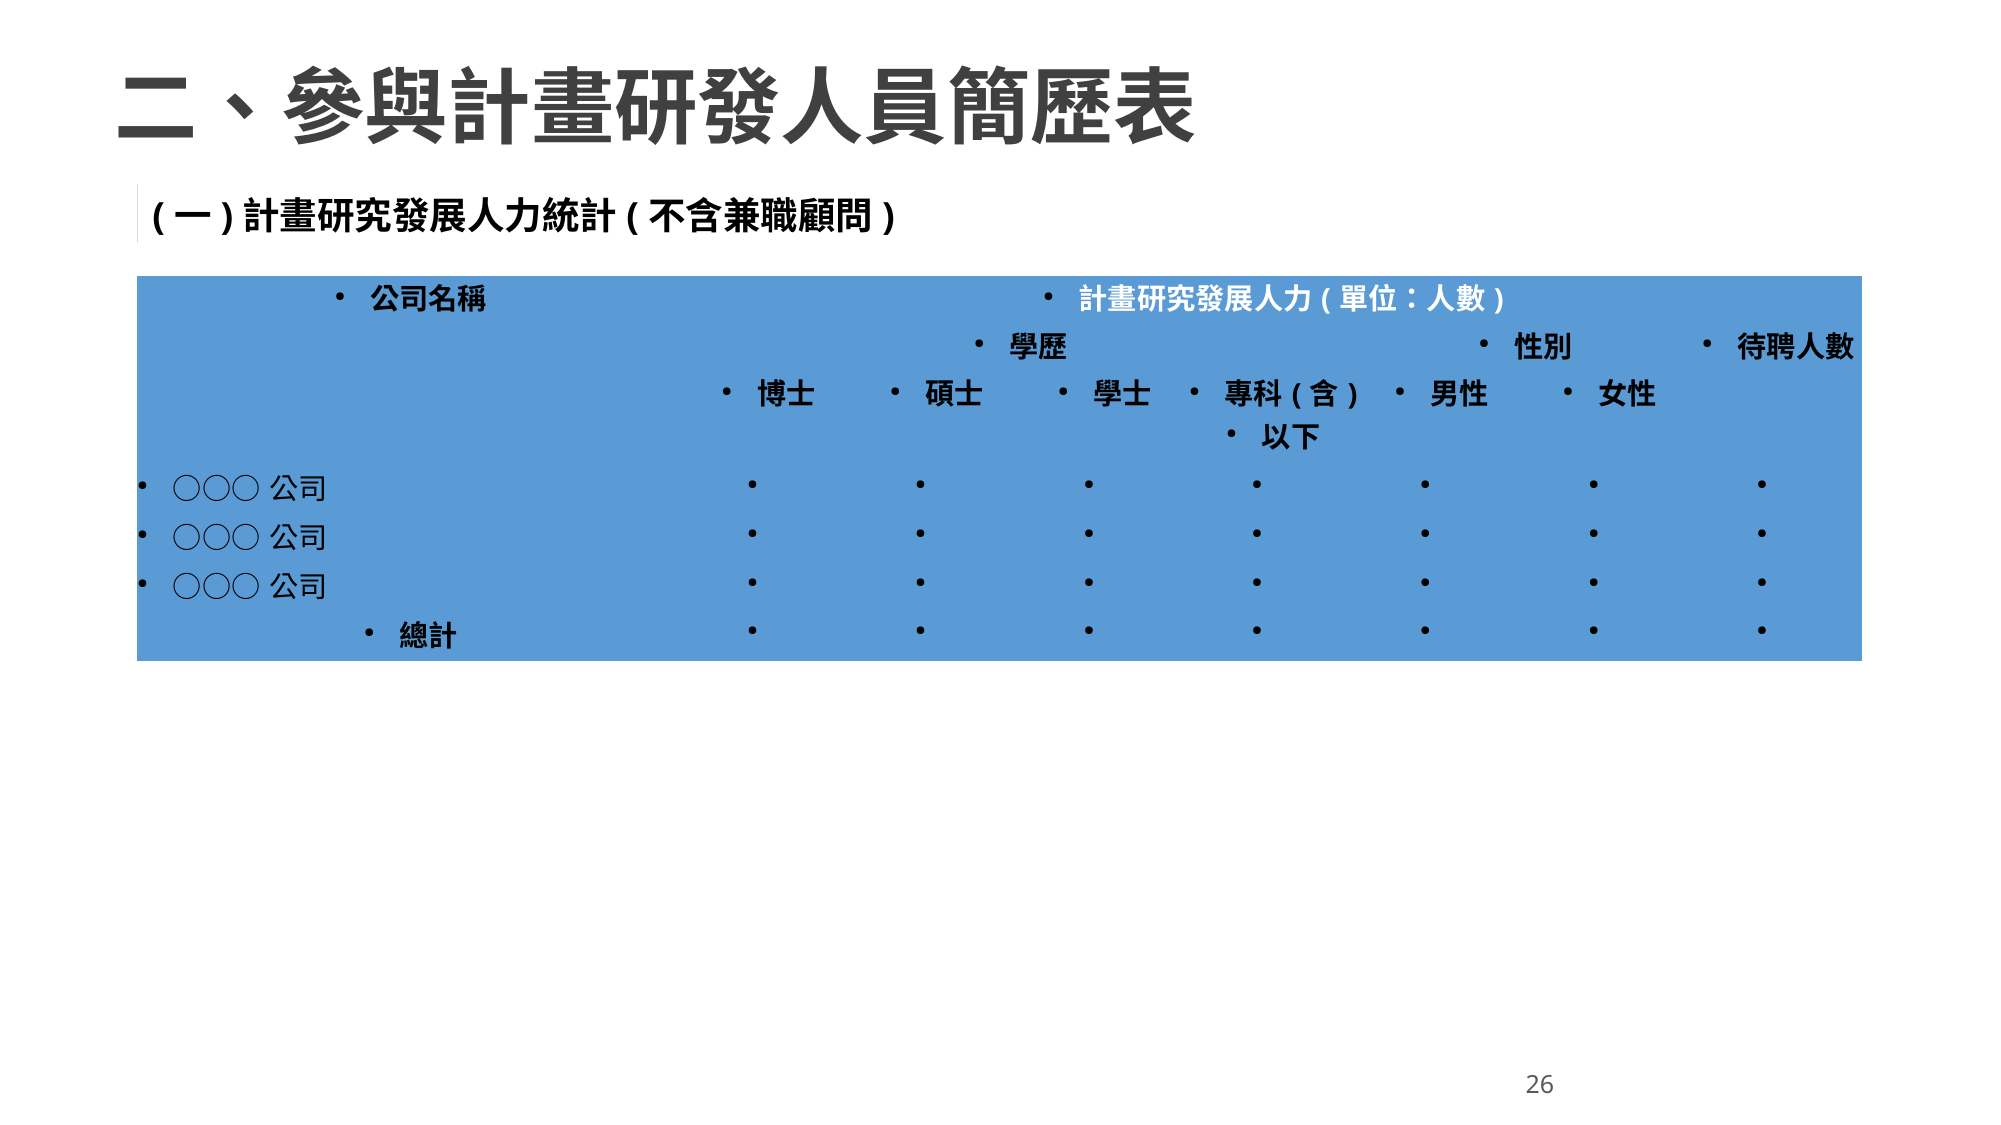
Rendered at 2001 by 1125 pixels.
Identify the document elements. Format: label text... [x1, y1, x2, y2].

table_cell [1526, 563, 1694, 612]
table_cell [1526, 514, 1694, 563]
table_cell [1358, 563, 1526, 612]
table_cell [853, 563, 1021, 612]
table_cell [685, 466, 853, 514]
table_cell [1358, 514, 1526, 563]
table_cell [1189, 612, 1358, 661]
table_cell [1189, 466, 1358, 514]
table_cell [1358, 466, 1526, 514]
table_cell [685, 563, 853, 612]
table_cell [853, 612, 1021, 661]
table_cell [1694, 563, 1862, 612]
table_cell [1189, 563, 1358, 612]
table_cell 專科(含) 以下 [1189, 371, 1358, 466]
table_cell [1694, 514, 1862, 563]
table_cell [1021, 466, 1189, 514]
table_cell 待聘人數 [1694, 323, 1862, 466]
table_cell 學歷 [685, 323, 1358, 371]
table_cell [853, 466, 1021, 514]
table_cell 碩士 [853, 371, 1021, 466]
table_cell 博士 [685, 371, 853, 466]
table_cell [1526, 612, 1694, 661]
table_cell [1526, 466, 1694, 514]
table_cell [1021, 563, 1189, 612]
table_cell [1694, 466, 1862, 514]
text_box 26 [1510, 1061, 1961, 1097]
table_header 計畫研究發展人力(單位：人數) [685, 276, 1862, 323]
table_cell 性別 [1358, 323, 1694, 371]
table_cell ○○○公司 [137, 466, 685, 514]
table_cell ○○○公司 [137, 563, 685, 612]
table_cell [1021, 514, 1189, 563]
table_cell 學士 [1021, 371, 1189, 466]
table_header 公司名稱 [137, 276, 685, 466]
table_cell ○○○公司 [137, 514, 685, 563]
table_cell 女性 [1526, 371, 1694, 466]
table_cell [685, 612, 853, 661]
title 二、參與計畫研發人員簡歷表 [99, 56, 1900, 166]
table_cell 總計 [137, 612, 685, 661]
text_box (一)計畫研究發展人力統計(不含兼職顧問) [137, 184, 959, 245]
table_cell [1358, 612, 1526, 661]
table_cell [1021, 612, 1189, 661]
table_cell [1189, 514, 1358, 563]
table_cell [685, 514, 853, 563]
table_cell [1694, 612, 1862, 661]
table_cell 男性 [1358, 371, 1526, 466]
table_cell [853, 514, 1021, 563]
